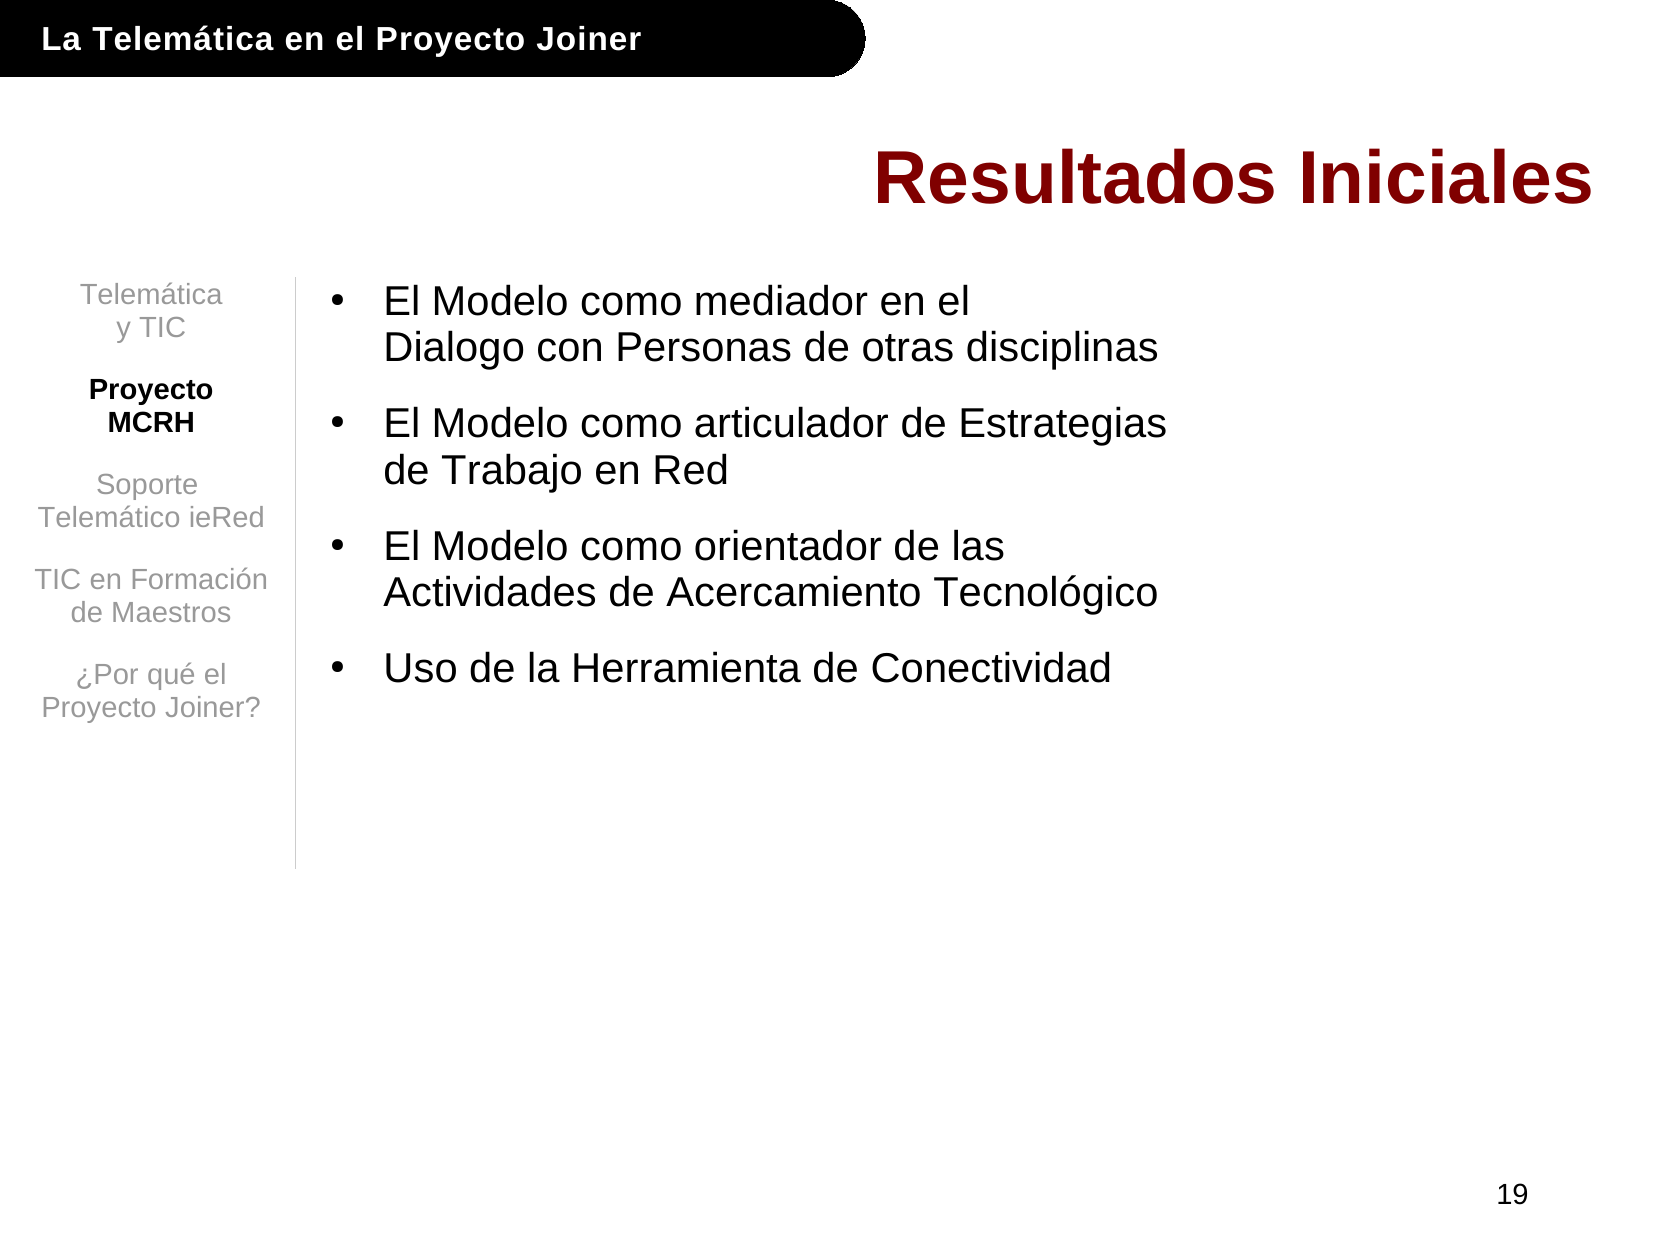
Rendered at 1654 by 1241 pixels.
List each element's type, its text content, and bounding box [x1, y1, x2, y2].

list El Modelo como mediador en el Dialogo con Personas de otras disciplinas El Modelo como articulador de Estrategias de Trabajo en Red El Modelo como orientador de las Actividades de Acercamiento Tecnológico Uso de la Herramienta de Conectividad [312, 277, 1595, 1142]
list Telemática y TIC Proyecto MCRH Soporte Telemático ieRed TIC en Formación de Maestros ¿Por qué el Proyecto Joiner? [18, 277, 285, 862]
title Resultados Iniciales [118, 118, 1595, 237]
